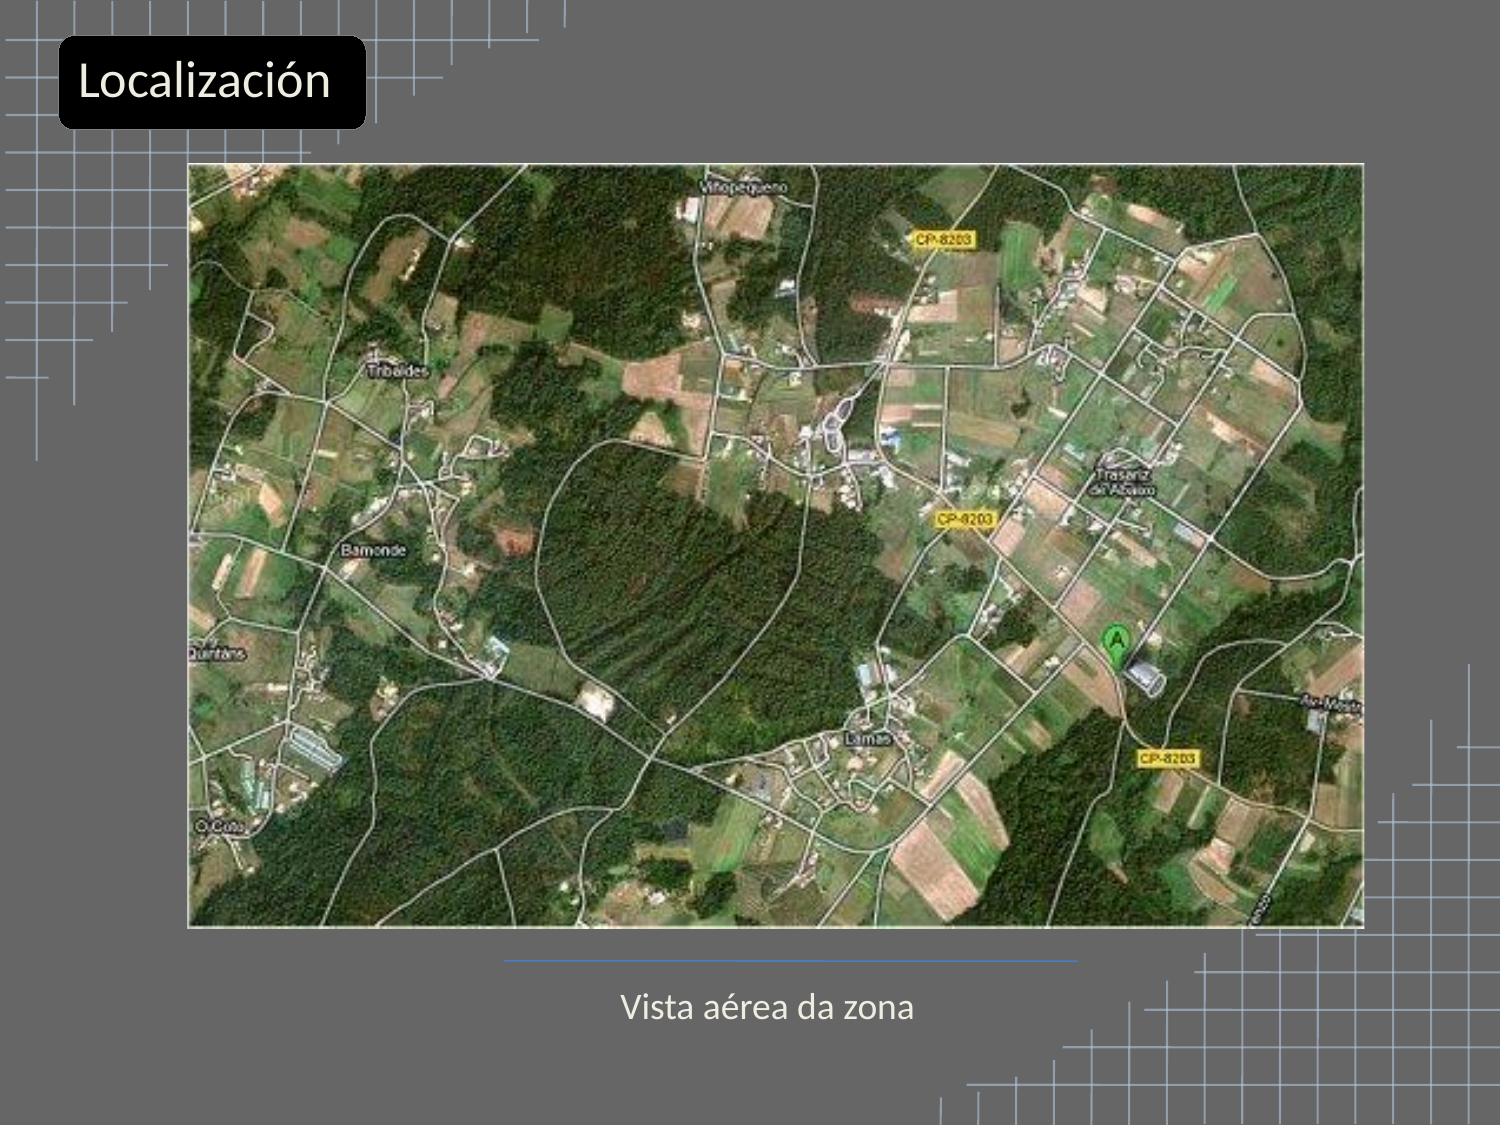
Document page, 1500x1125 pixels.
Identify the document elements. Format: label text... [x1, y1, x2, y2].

text_box [69, 35, 367, 130]
text_box [187, 163, 1365, 930]
text_box Vista aérea da zona [605, 974, 947, 1036]
title Localización [58, 23, 352, 129]
